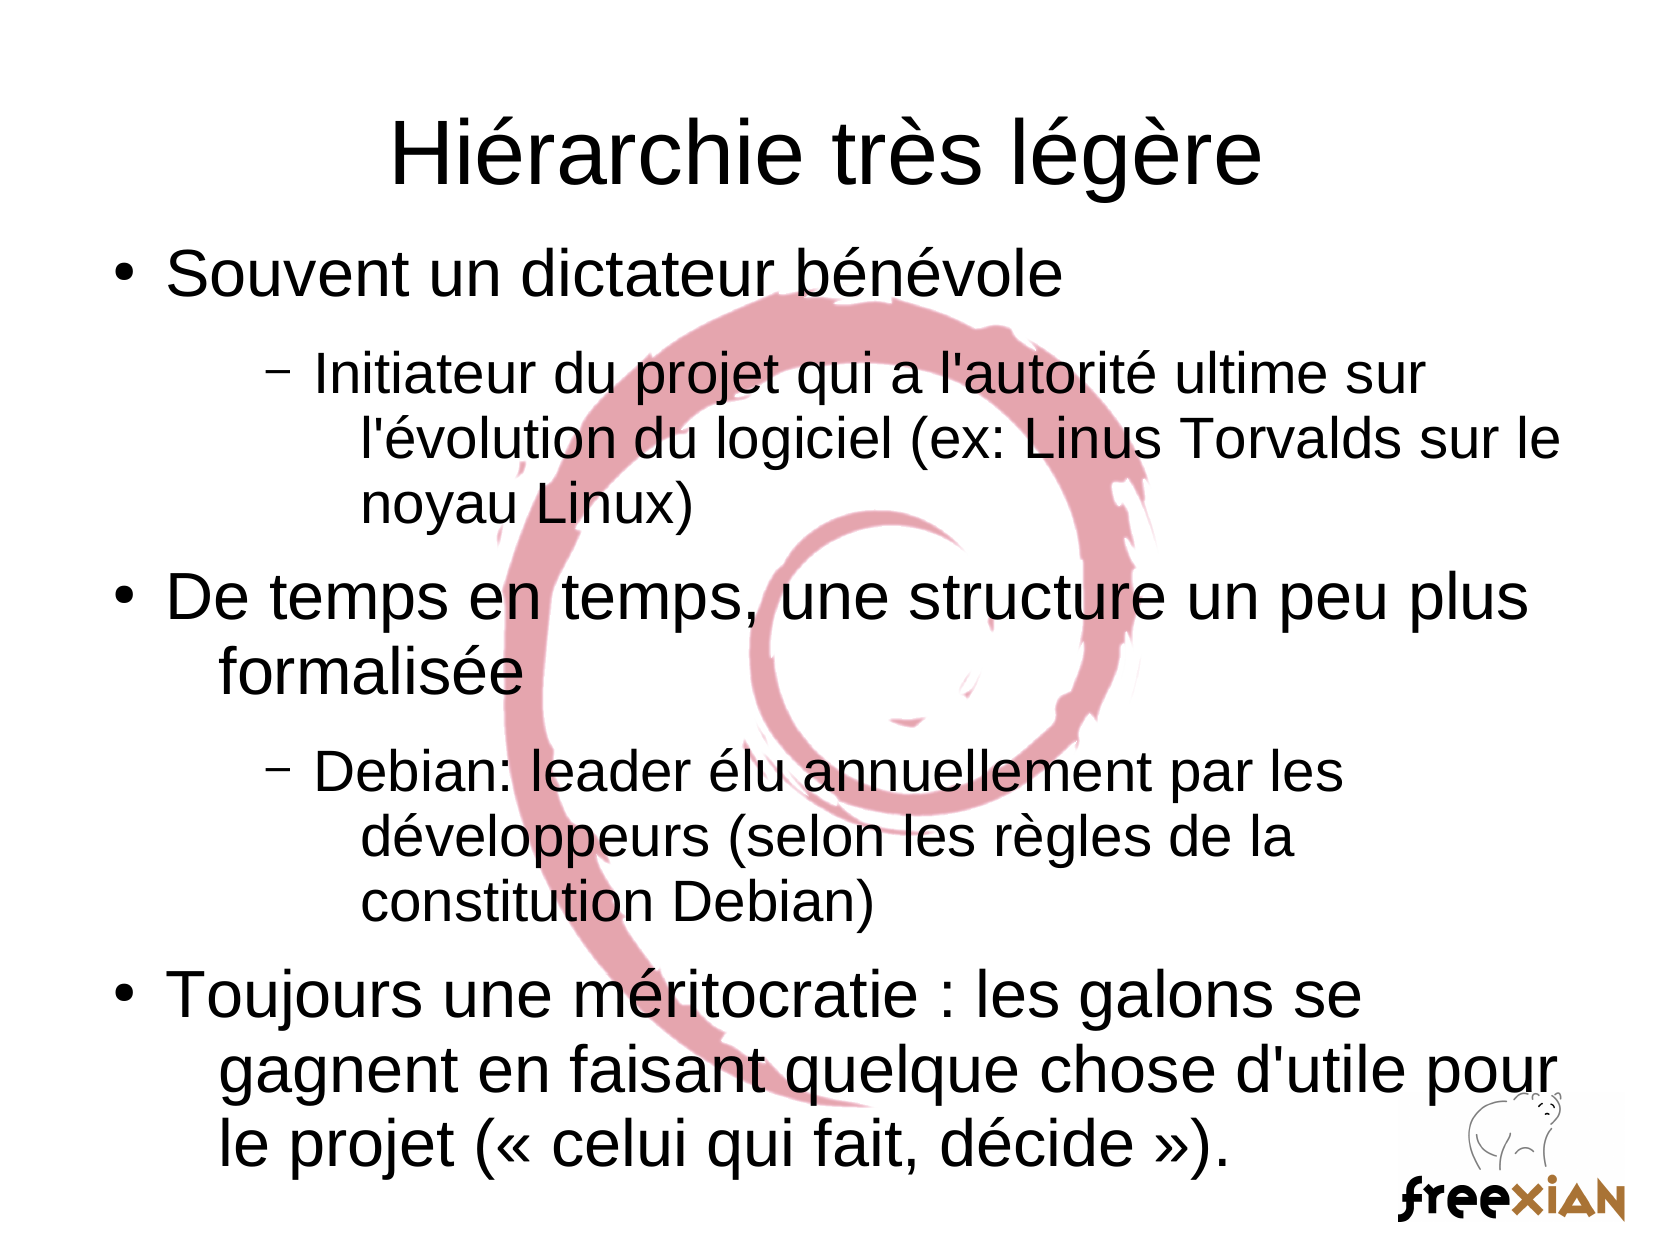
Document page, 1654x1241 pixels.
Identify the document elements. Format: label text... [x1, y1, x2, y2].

title Hiérarchie très légère [82, 49, 1571, 257]
picture [1398, 1092, 1625, 1222]
list Souvent un dictateur bénévole Initiateur du projet qui a l'autorité ultime sur l'évolution du logiciel (ex: Linus Torvalds sur le noyau Linux) De temps en temps, une structure un peu plus formalisée Debian: leader élu annuellement par les développeurs (selon les règles de la constitution Debian) Toujours une méritocratie : les galons se gagnent en faisant quelque chose d'utile pour le projet (« celui qui fait, décide »). [76, 236, 1565, 1179]
